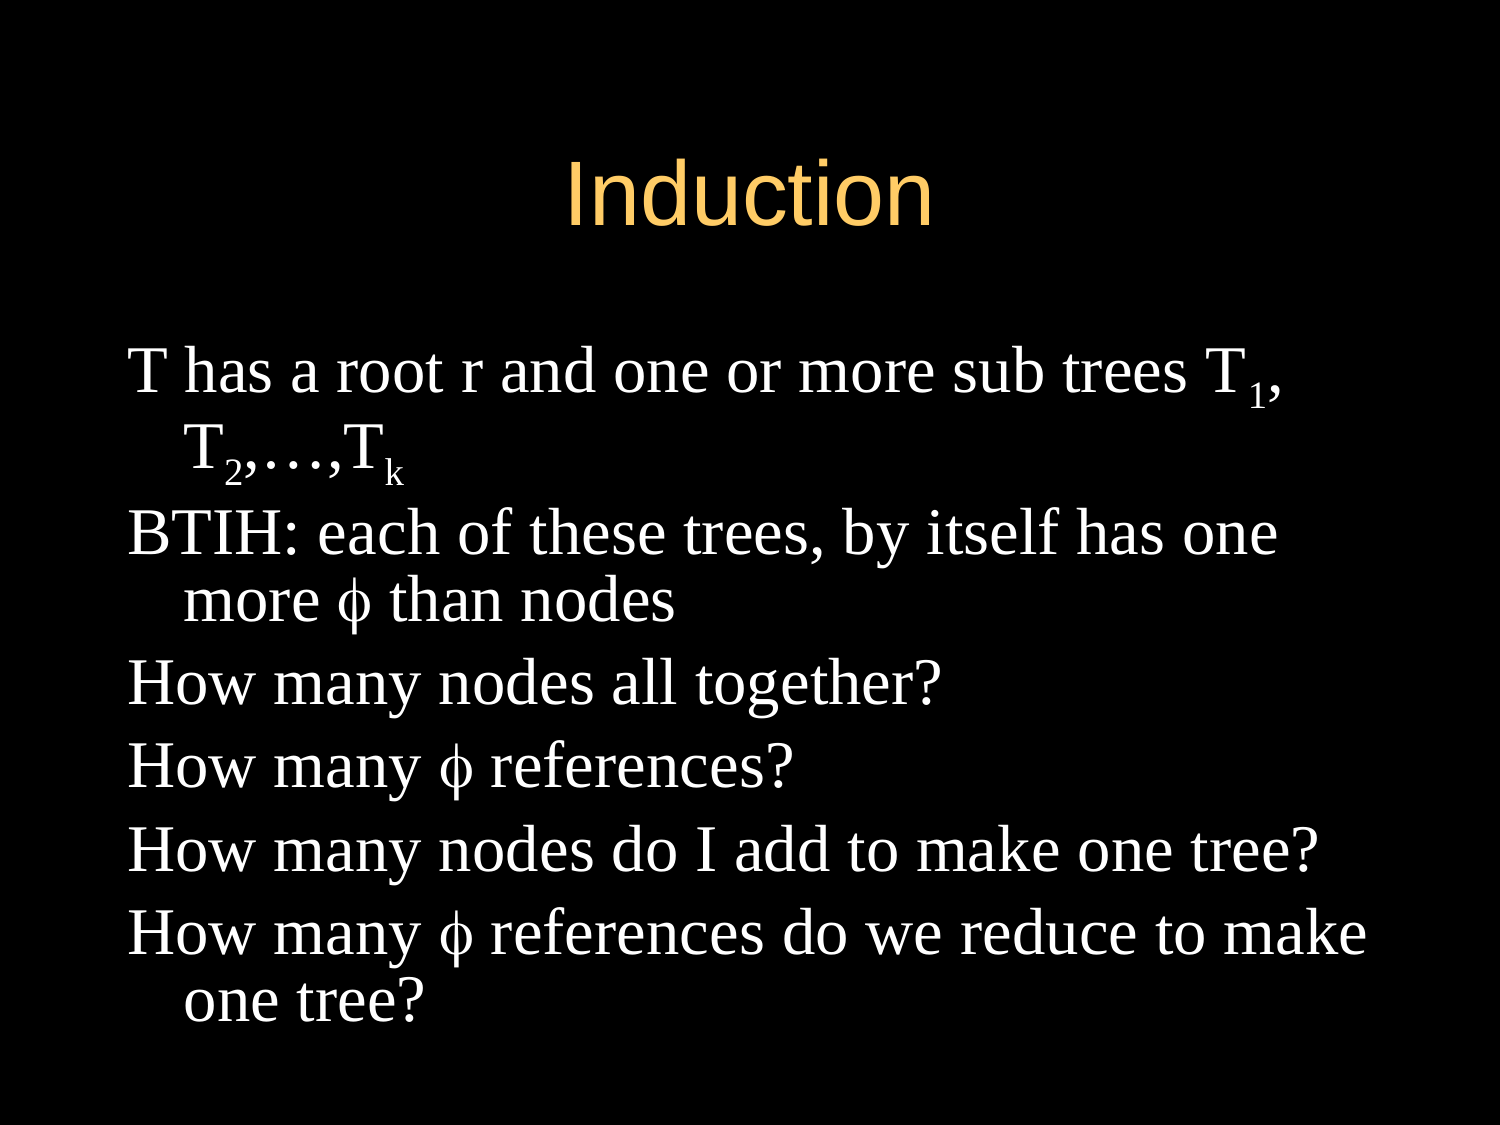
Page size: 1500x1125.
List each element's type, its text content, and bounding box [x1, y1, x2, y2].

list T has a root r and one or more sub trees T1, T2,…,Tk BTIH: each of these trees, by itself has one more  than nodes How many nodes all together? How many  references? How many nodes do I add to make one tree? How many  references do we reduce to make one tree? [112, 324, 1388, 1051]
title Induction [112, 99, 1388, 288]
